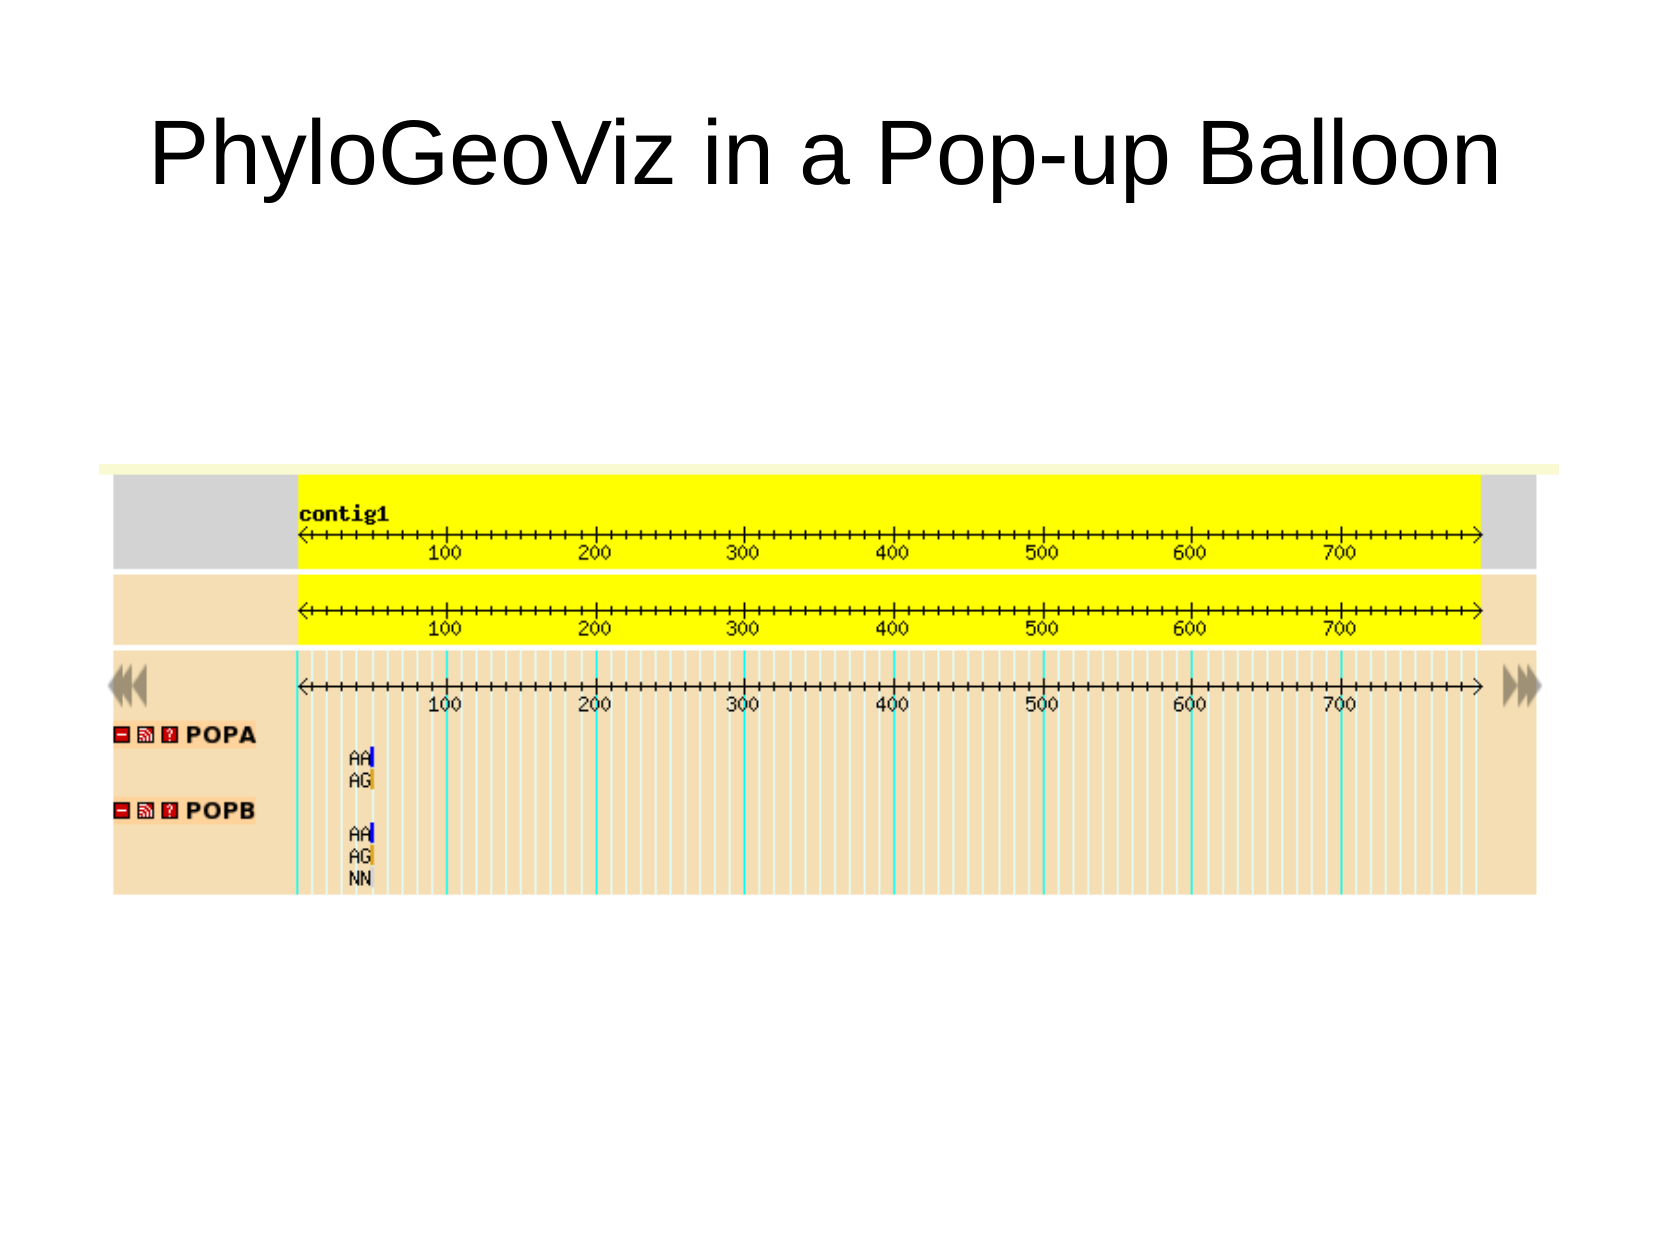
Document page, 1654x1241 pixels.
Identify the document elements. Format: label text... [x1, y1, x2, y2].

title PhyloGeoViz in a Pop-up Balloon [82, 49, 1571, 257]
picture [99, 464, 1559, 921]
